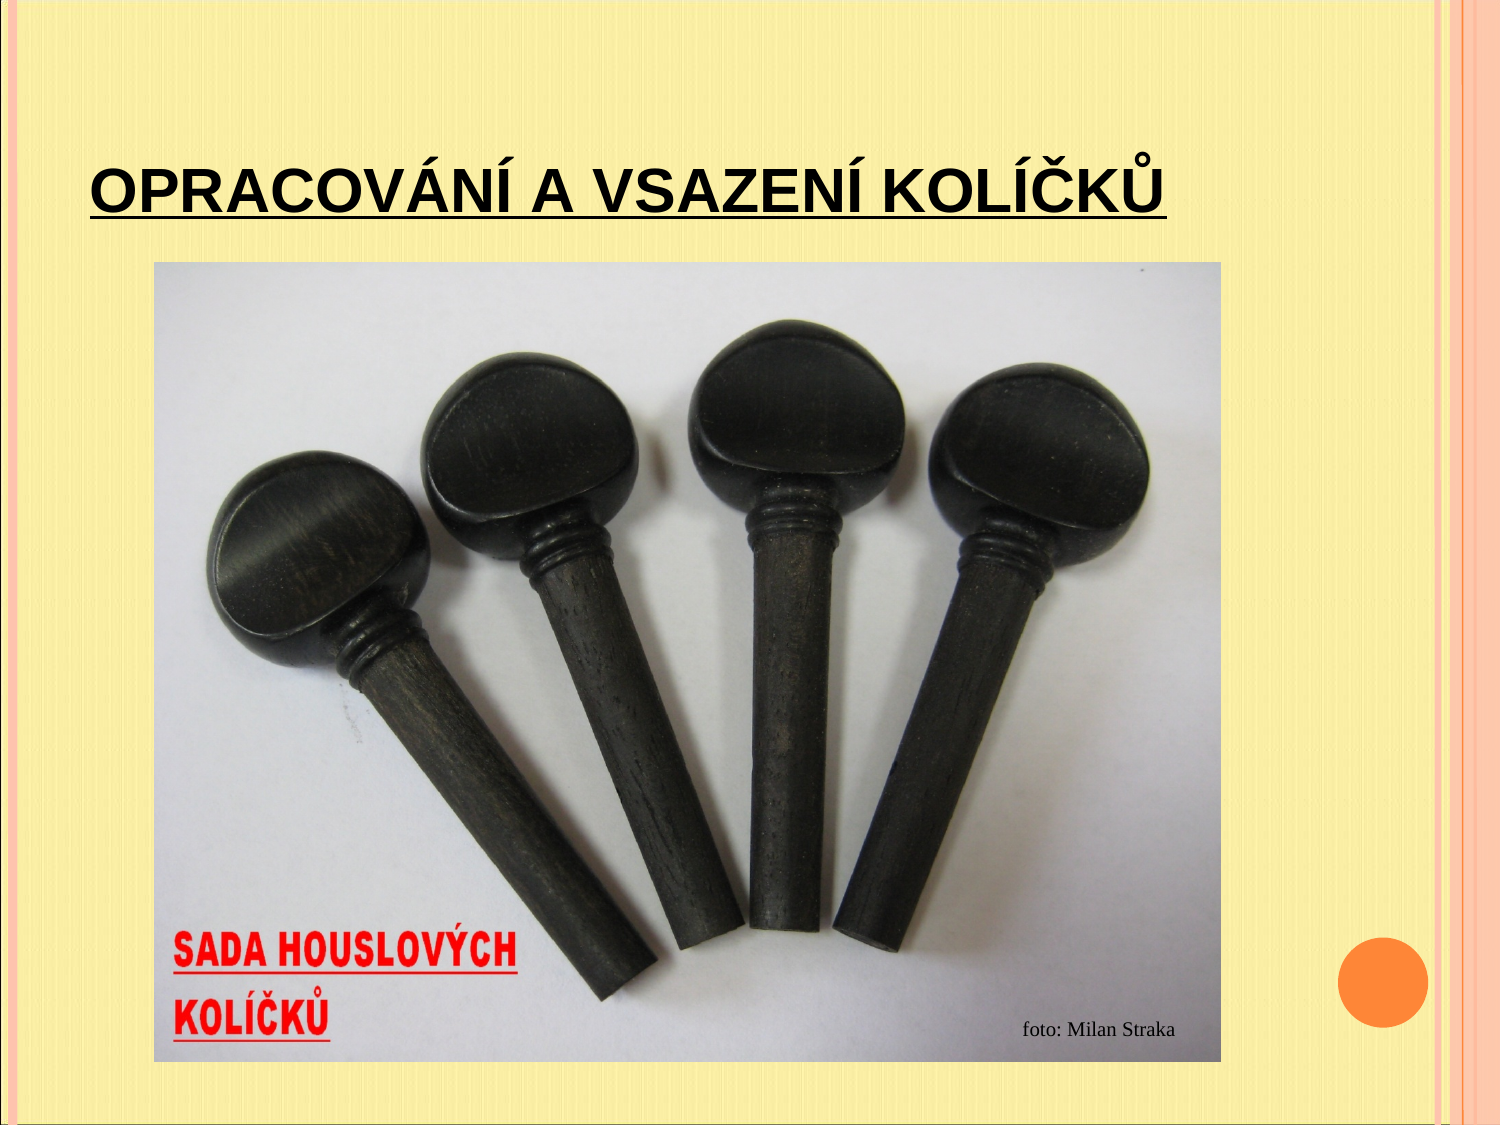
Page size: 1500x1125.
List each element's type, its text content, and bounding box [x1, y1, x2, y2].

picture [18, 0, 1434, 1125]
text_box foto: Milan Straka [1007, 1007, 1208, 1049]
text_box OPRACOVÁNÍ A VSAZENÍ KOLÍČKŮ [74, 45, 1300, 233]
picture [0, 0, 8, 1125]
picture [1441, 0, 1449, 1125]
